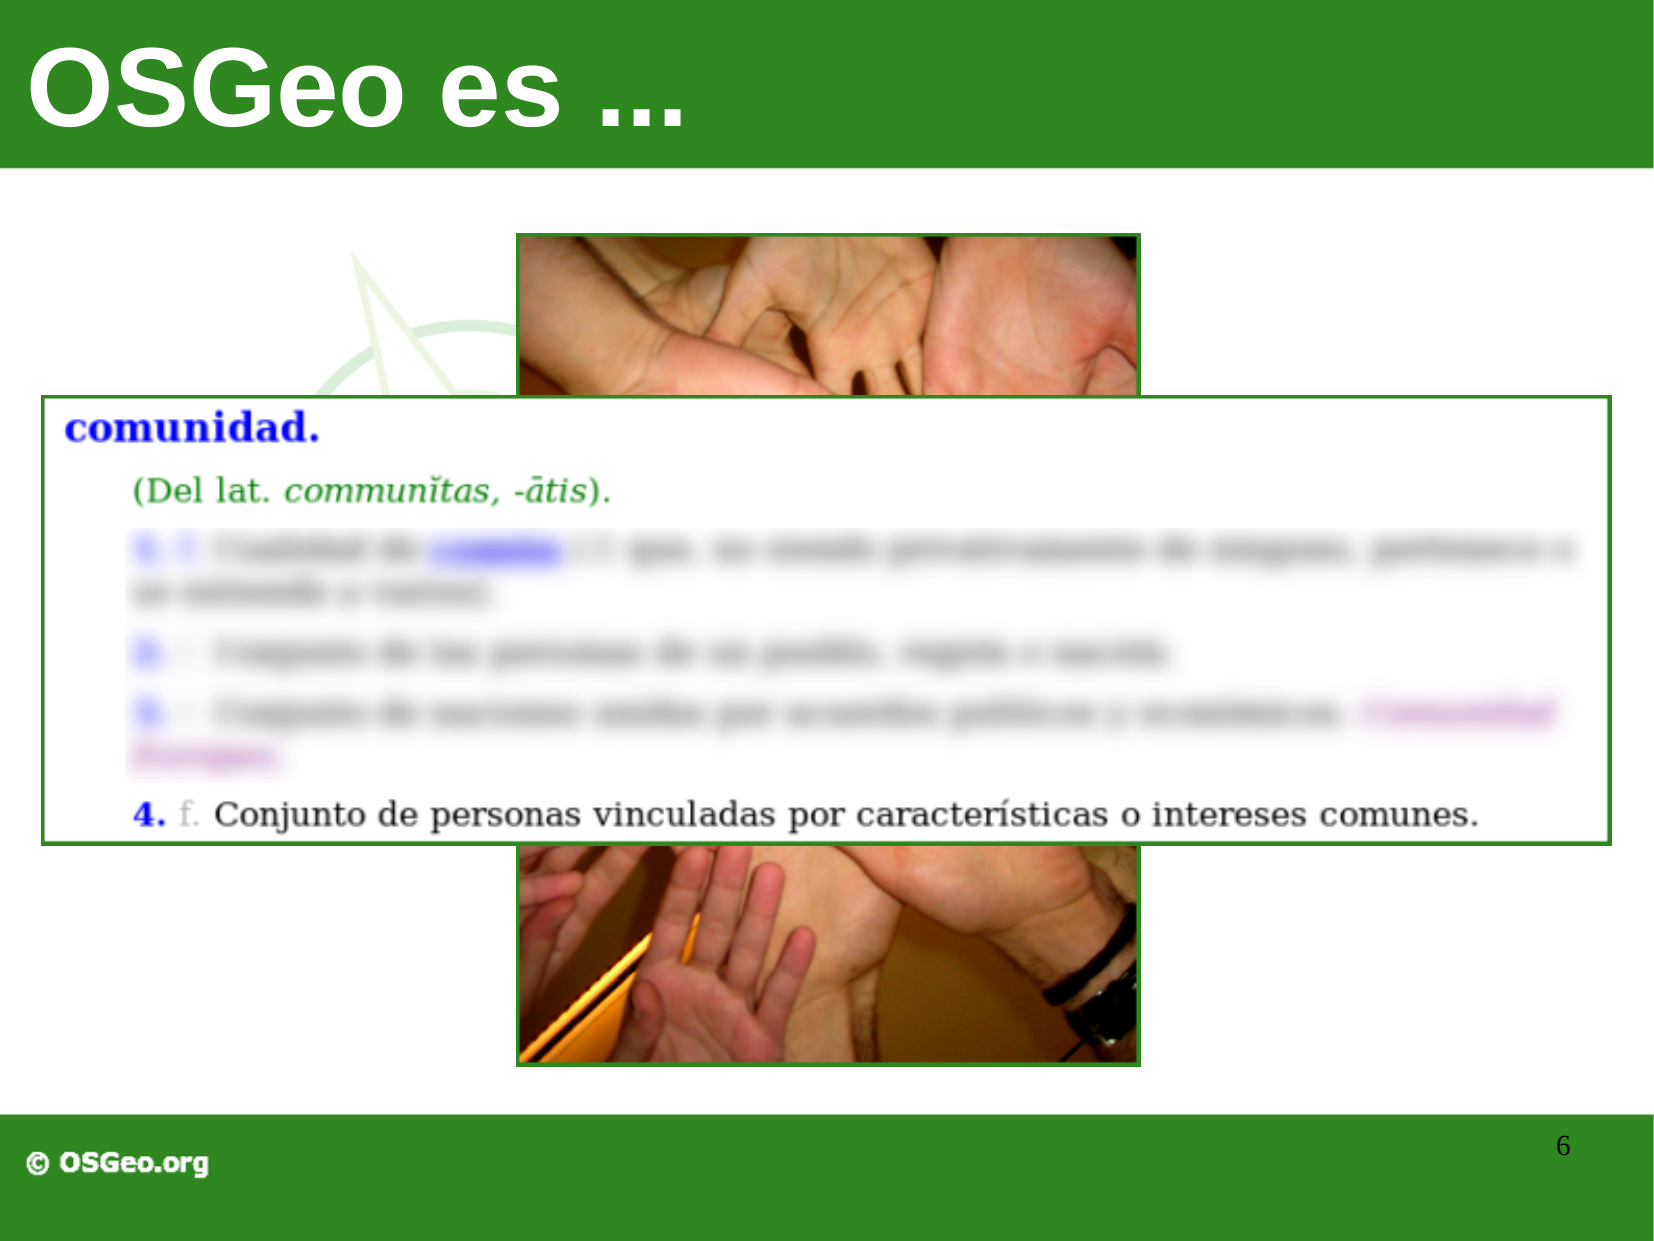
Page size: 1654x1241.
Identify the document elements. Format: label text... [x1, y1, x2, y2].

picture [0, 0, 1654, 1241]
text_box OSGeo es ... [11, 17, 705, 178]
